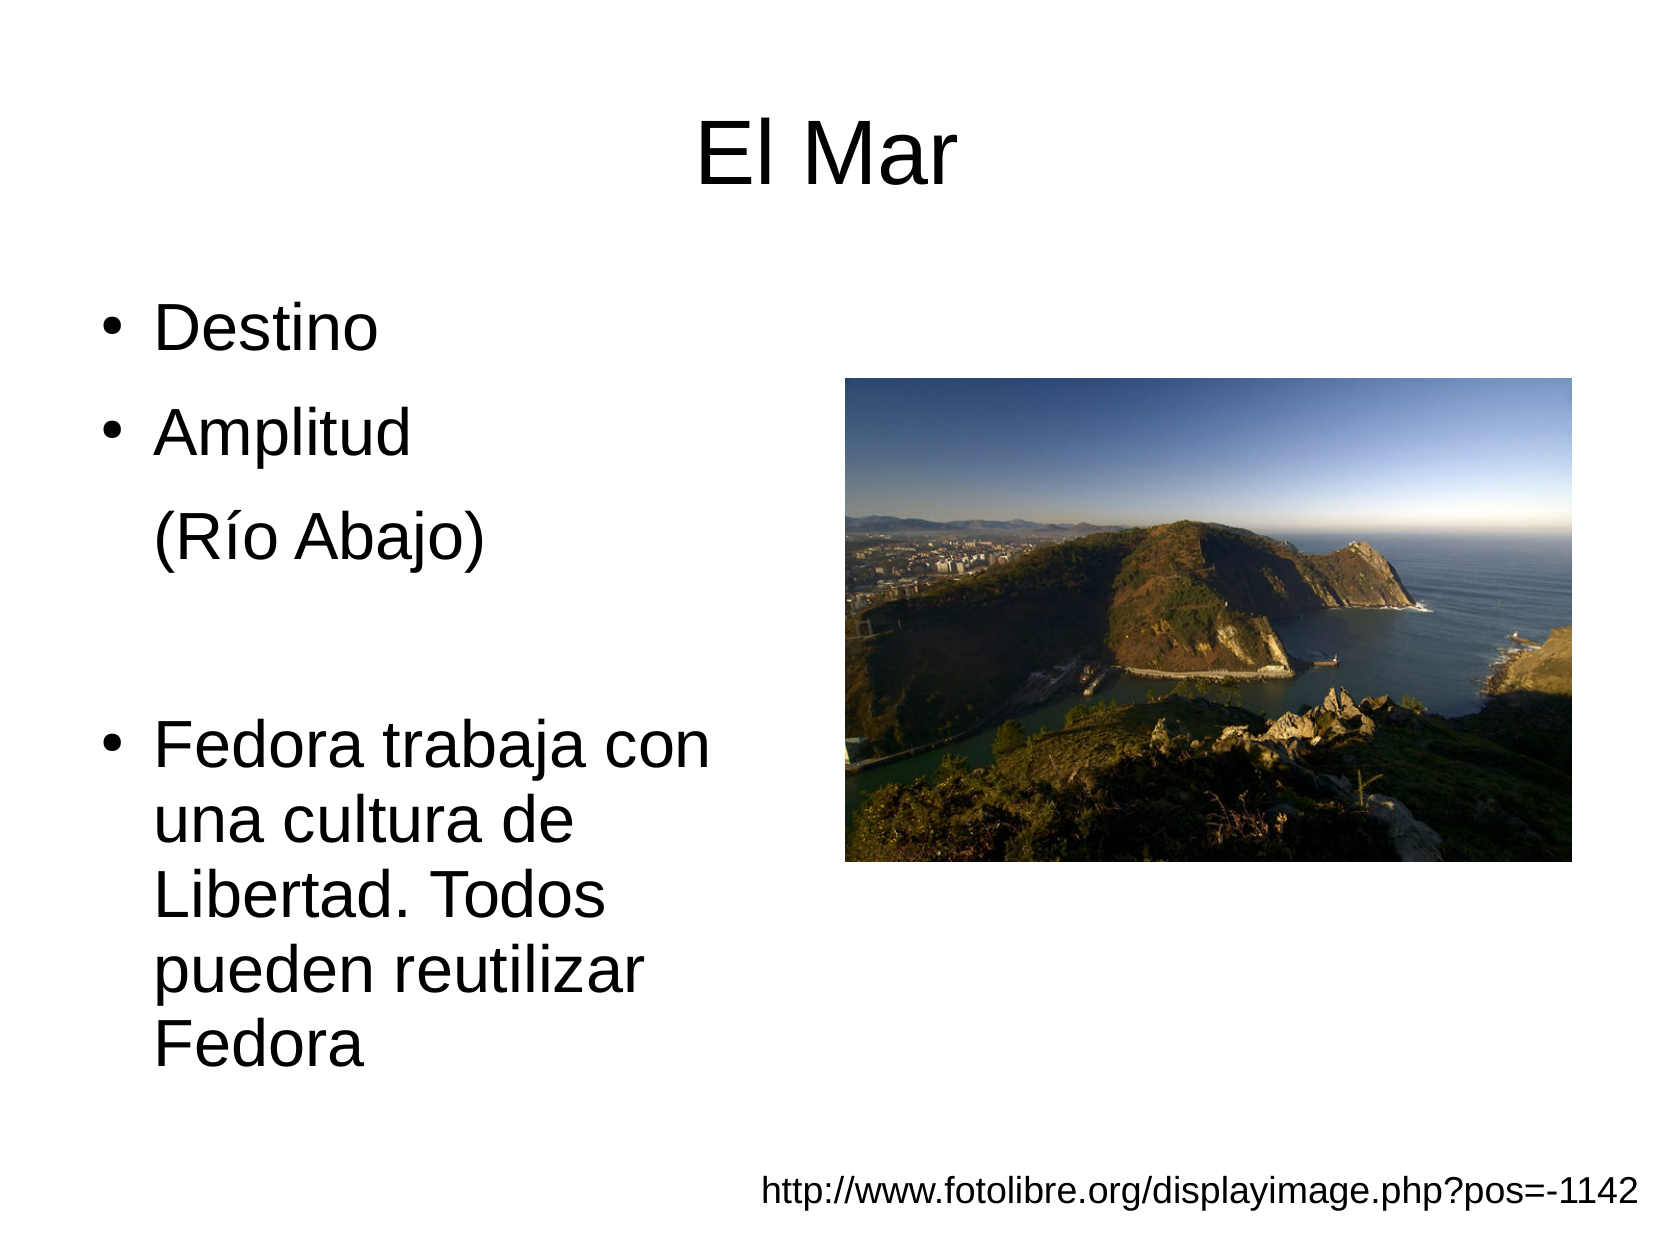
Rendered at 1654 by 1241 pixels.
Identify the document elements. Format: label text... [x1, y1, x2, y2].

title El Mar [82, 49, 1571, 257]
list Destino Amplitud (Río Abajo) Fedora trabaja con una cultura de Libertad. Todos pueden reutilizar Fedora [82, 290, 809, 1109]
text_box http://www.fotolibre.org/displayimage.php?pos=-1142 [746, 1162, 1654, 1220]
picture [845, 378, 1572, 862]
